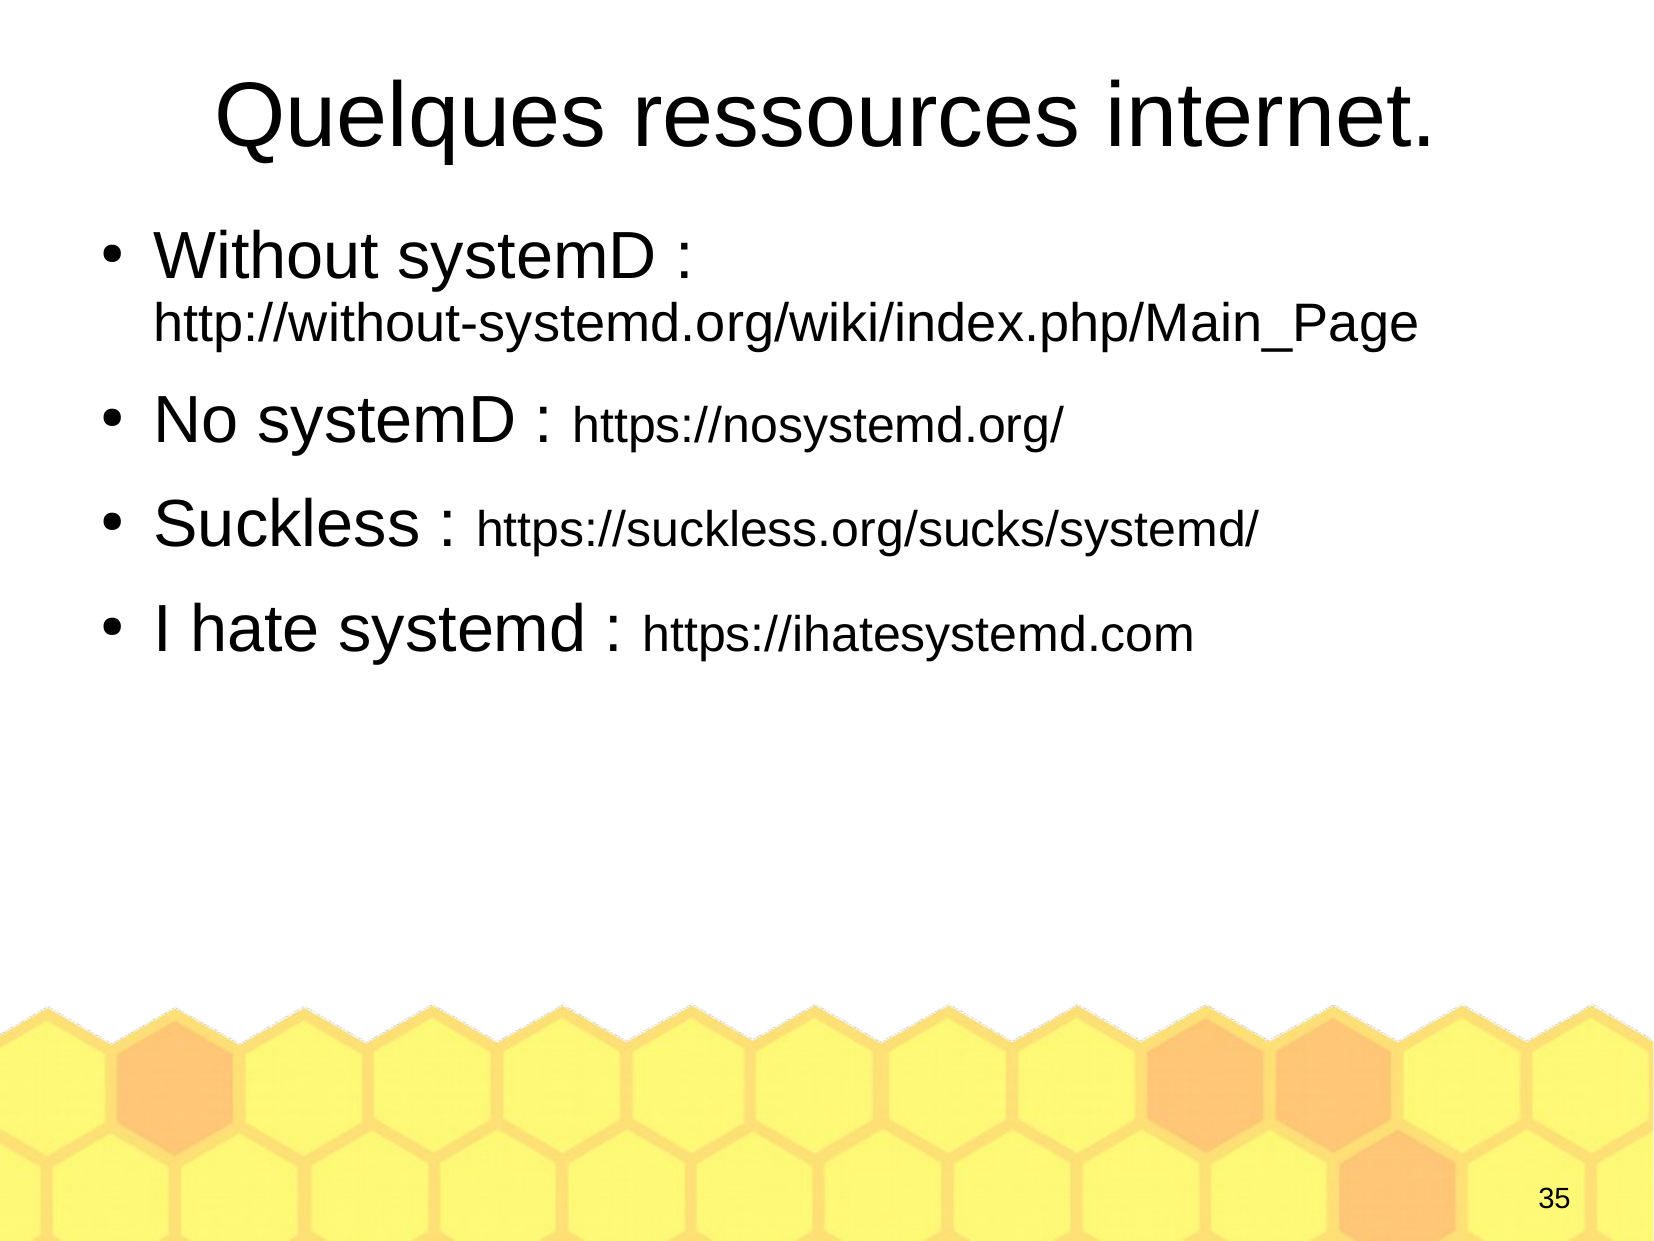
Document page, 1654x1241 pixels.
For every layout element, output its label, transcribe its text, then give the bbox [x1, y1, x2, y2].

title Quelques ressources internet. [82, 36, 1571, 193]
list Without systemD : http://without-systemd.org/wiki/index.php/Main_Page No systemD : https://nosystemd.org/ Suckless : https://suckless.org/sucks/systemd/ I hate systemd : https://ihatesystemd.com [82, 217, 1571, 758]
picture [0, 1001, 1654, 1241]
